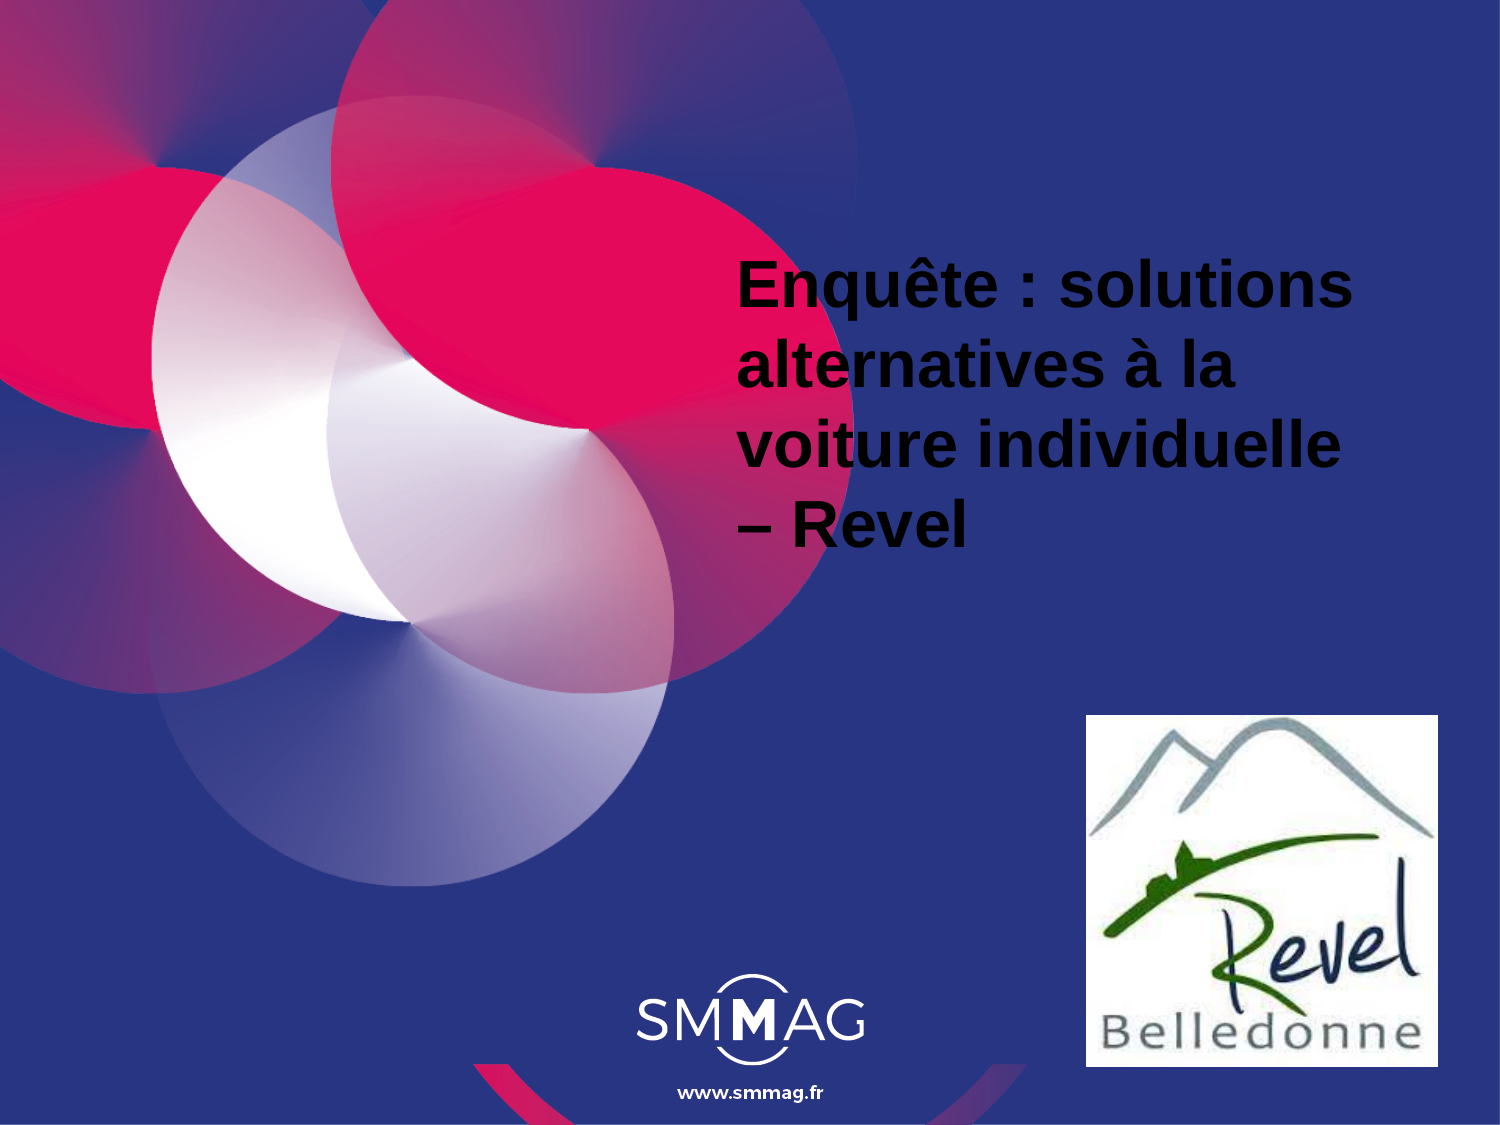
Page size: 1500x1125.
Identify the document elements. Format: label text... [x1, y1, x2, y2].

picture [0, 0, 1500, 1125]
text_box Enquête : solutions alternatives à la voiture individuelle – Revel [721, 233, 1387, 569]
